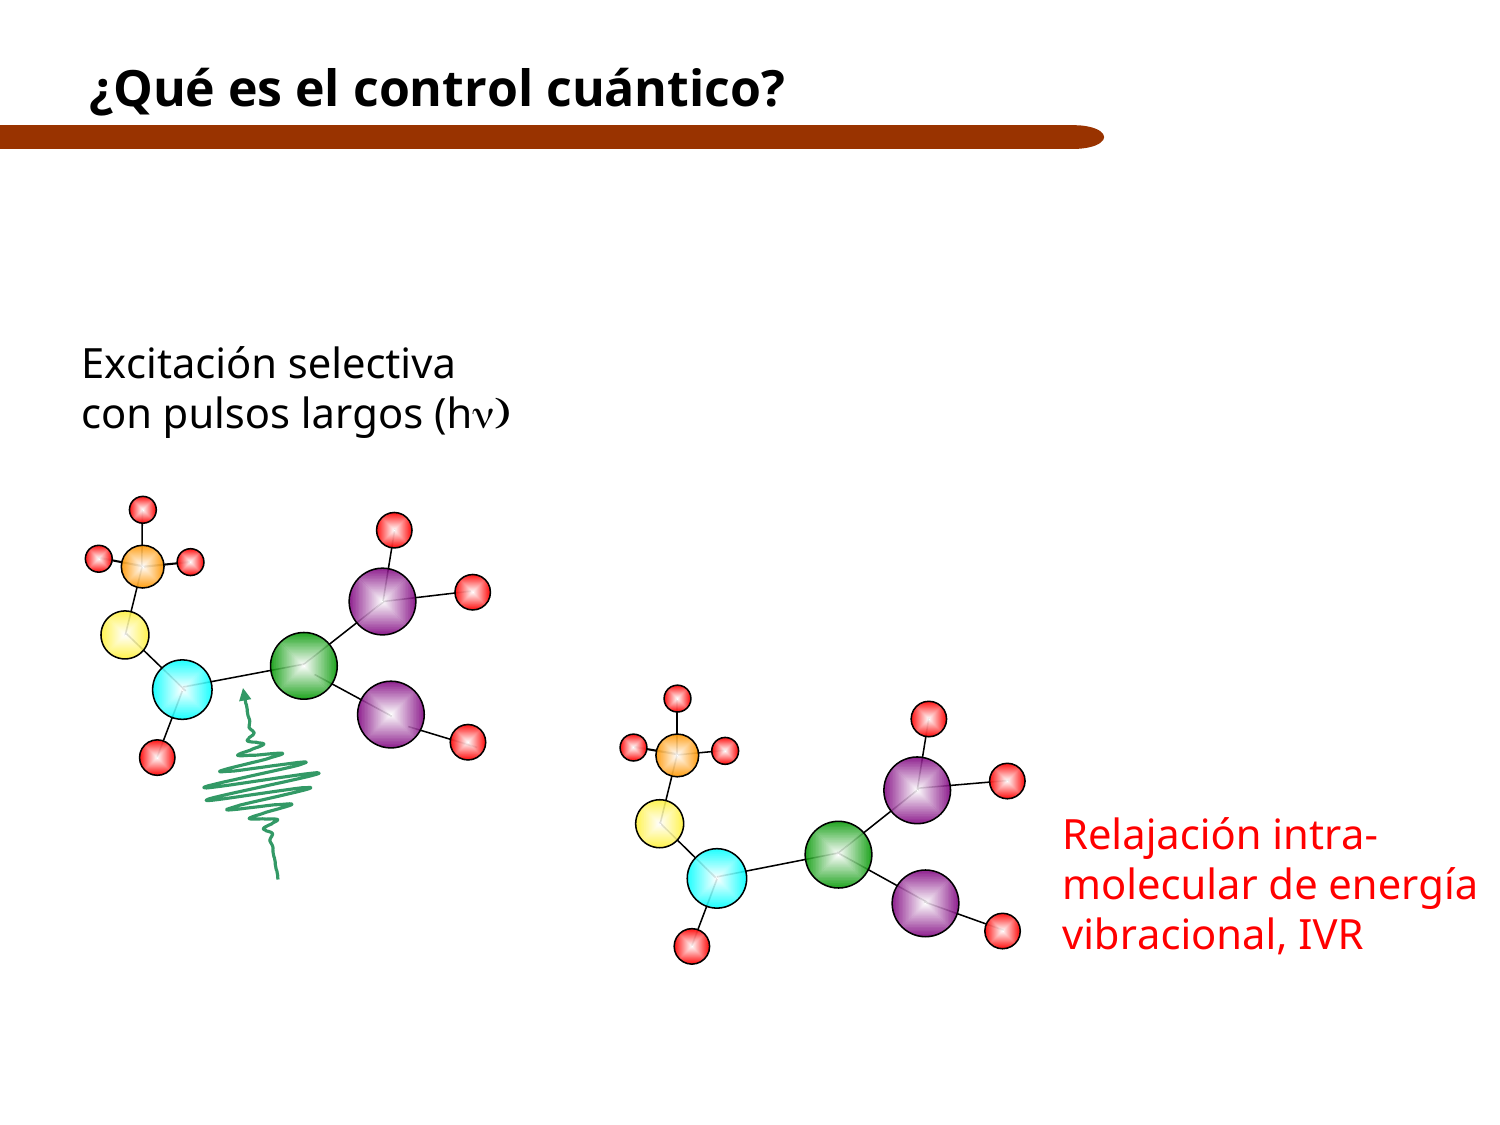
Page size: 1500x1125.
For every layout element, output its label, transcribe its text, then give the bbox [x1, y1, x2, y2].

text_box [711, 737, 739, 765]
text_box [376, 512, 413, 548]
text_box [85, 545, 113, 573]
text_box [129, 496, 157, 524]
text_box [357, 681, 425, 748]
text_box [177, 548, 204, 576]
text_box [270, 632, 338, 700]
text_box [454, 574, 491, 610]
text_box [152, 659, 213, 720]
text_box [664, 685, 691, 713]
text_box [911, 701, 947, 737]
text_box [655, 734, 699, 777]
text_box [100, 610, 149, 659]
text_box [450, 724, 486, 760]
text_box [892, 870, 959, 937]
text_box Excitación selectiva con pulsos largos (h [66, 328, 526, 445]
text_box [984, 913, 1021, 949]
text_box [620, 734, 647, 761]
text_box [635, 799, 684, 848]
text_box [989, 763, 1026, 799]
text_box [883, 756, 951, 824]
text_box [674, 928, 710, 965]
text_box [349, 568, 416, 635]
text_box Relajación intra- molecular de energía vibracional, IVR [1047, 800, 1494, 966]
text_box ¿Qué es el control cuántico? [74, 30, 1447, 143]
text_box [687, 848, 747, 909]
text_box [139, 739, 175, 776]
text_box [805, 821, 872, 889]
text_box [121, 545, 165, 589]
